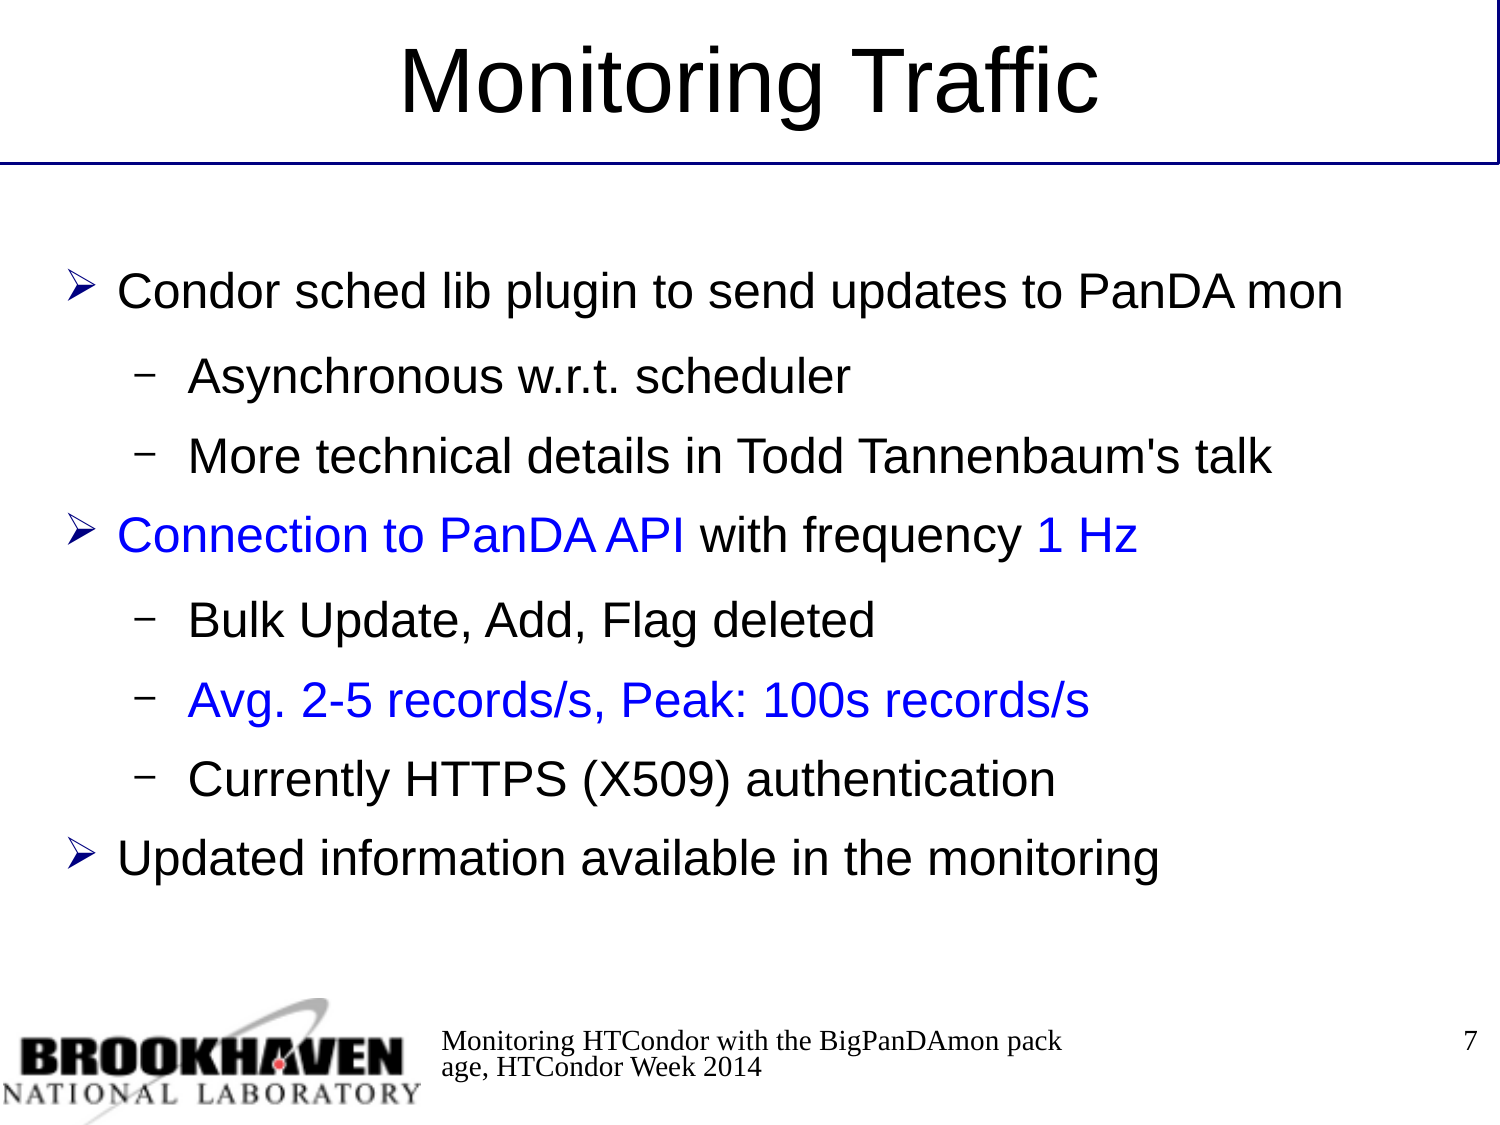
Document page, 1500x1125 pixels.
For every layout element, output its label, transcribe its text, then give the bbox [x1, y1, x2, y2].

picture [3, 998, 421, 1125]
list Condor sched lib plugin to send updates to PanDA mon Asynchronous w.r.t. scheduler More technical details in Todd Tannenbaum's talk Connection to PanDA API with frequency 1 Hz Bulk Update, Add, Flag deleted Avg. 2-5 records/s, Peak: 100s records/s Currently HTTPS (X509) authentication Updated information available in the monitoring [45, 263, 1466, 916]
title Monitoring Traffic [75, 27, 1425, 134]
